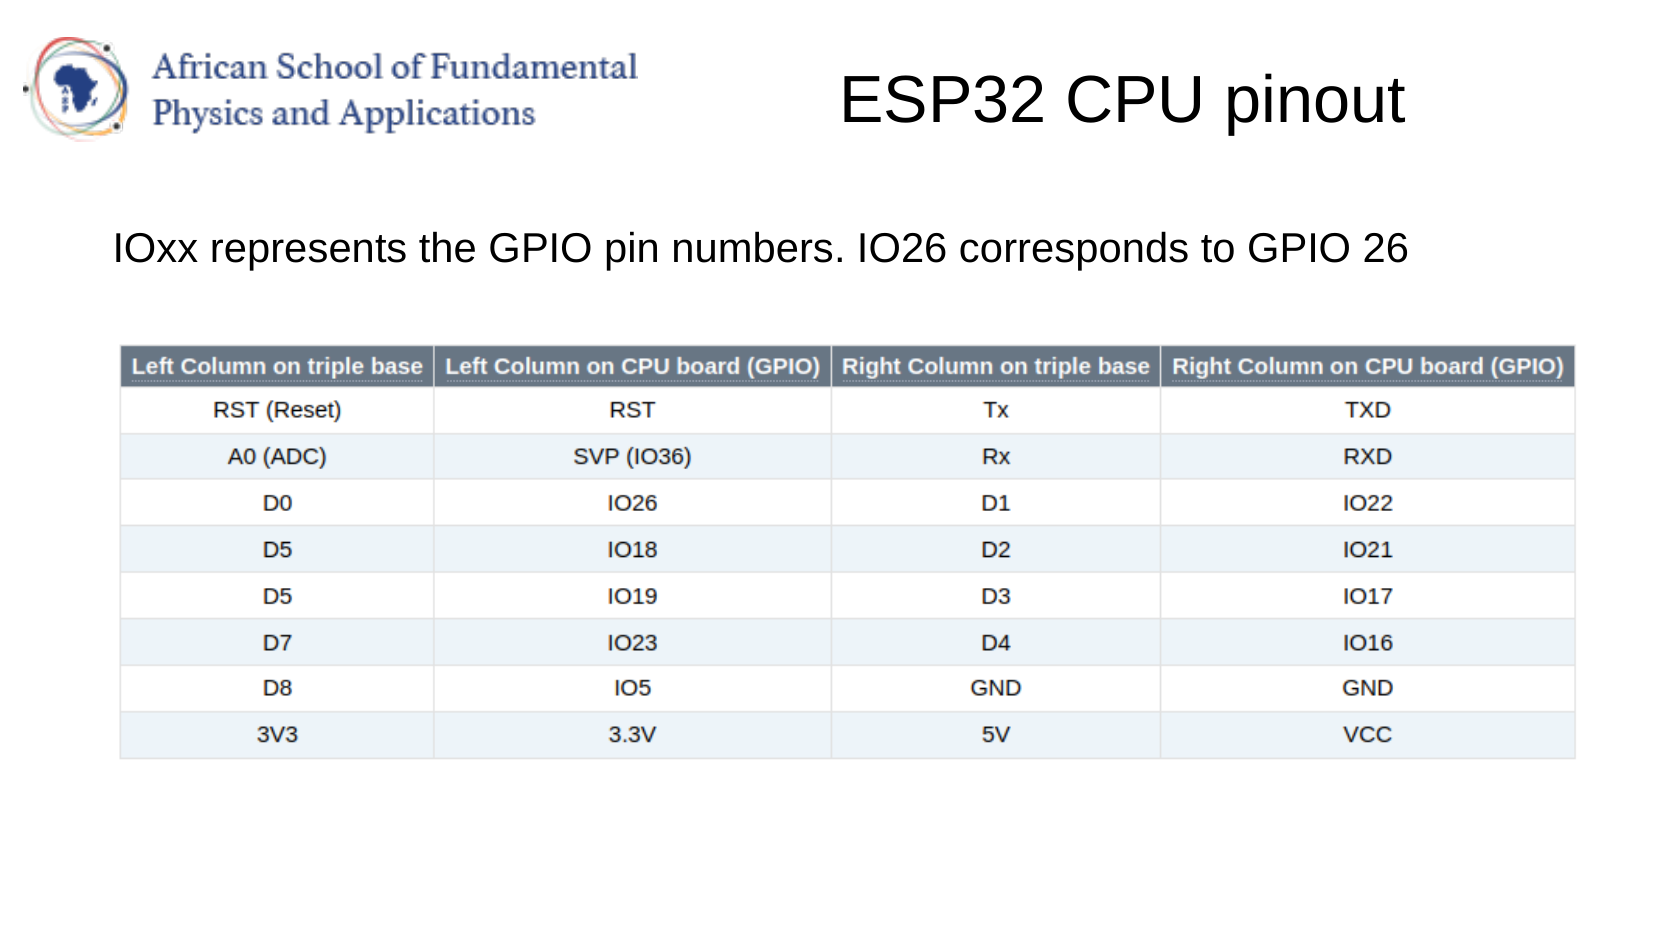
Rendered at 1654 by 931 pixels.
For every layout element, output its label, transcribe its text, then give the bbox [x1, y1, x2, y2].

list IOxx represents the GPIO pin numbers. IO26 corresponds to GPIO 26 [112, 225, 1601, 765]
picture [23, 37, 635, 142]
title ESP32 CPU pinout [635, 21, 1610, 177]
